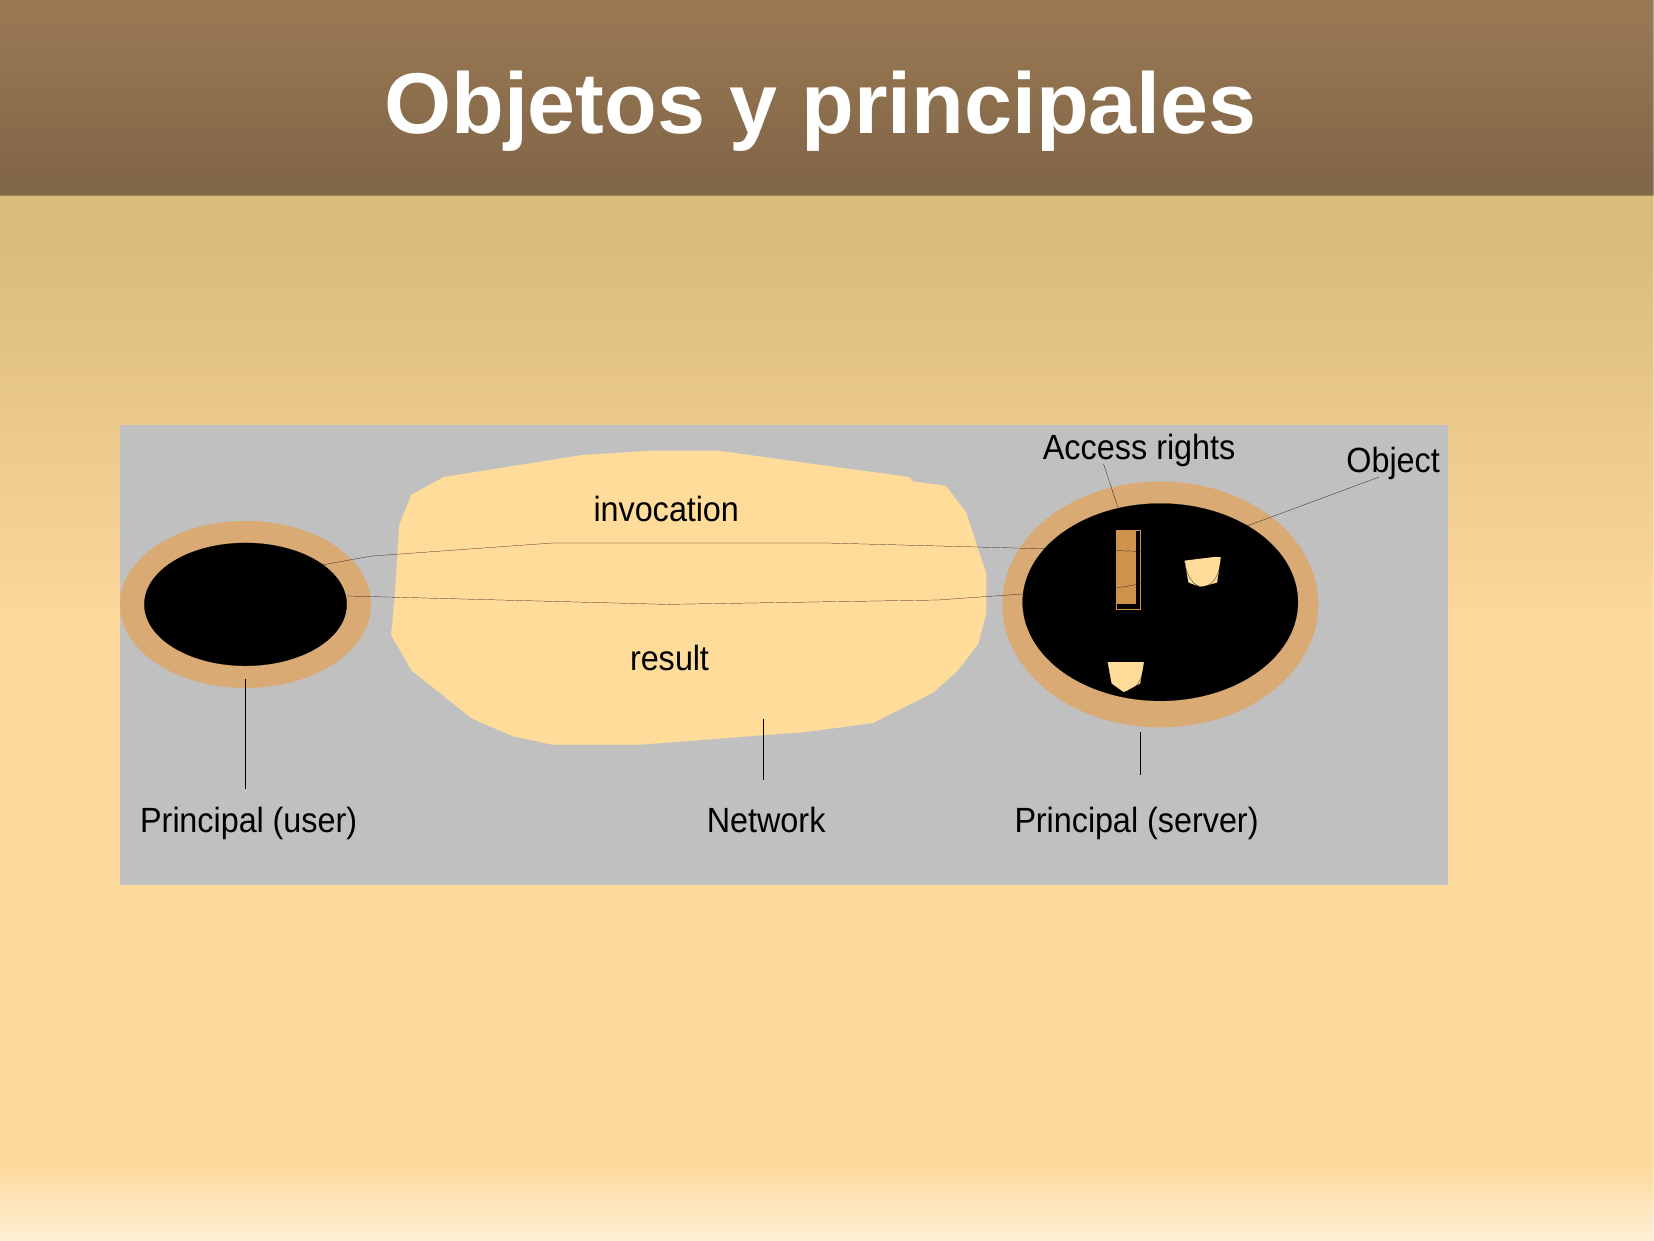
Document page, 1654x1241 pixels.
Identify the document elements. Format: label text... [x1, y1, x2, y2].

title Objetos y principales [76, 0, 1565, 208]
picture [0, 0, 1654, 1241]
